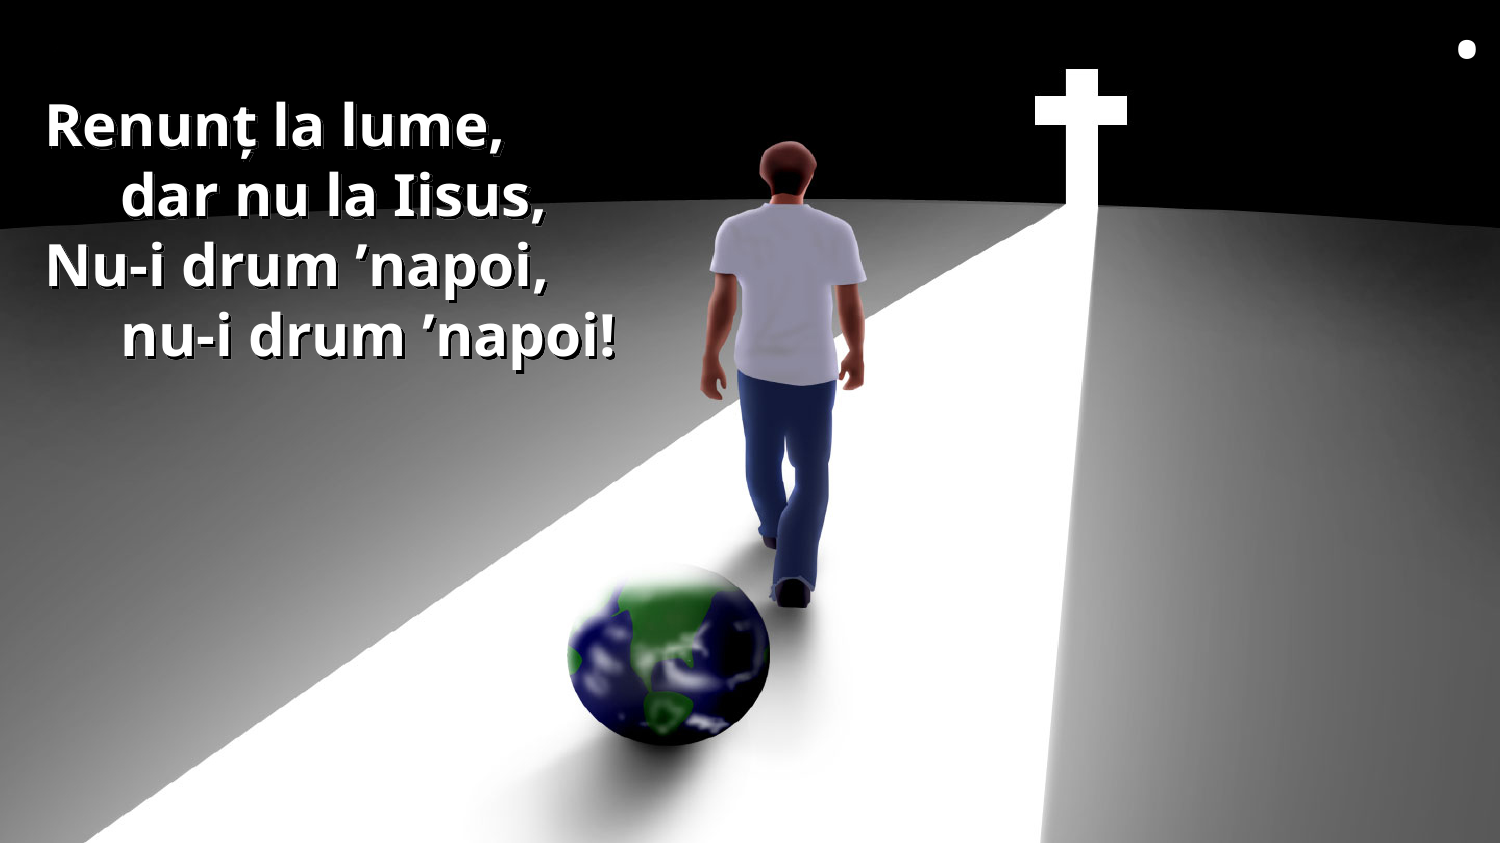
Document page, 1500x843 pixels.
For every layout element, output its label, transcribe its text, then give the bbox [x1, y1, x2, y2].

text_box Renunţ la lume, dar nu la Iisus, Nu-i drum ’napoi, nu-i drum ’napoi! [29, 80, 632, 377]
text_box . [1433, 0, 1500, 94]
picture [0, 0, 1500, 843]
